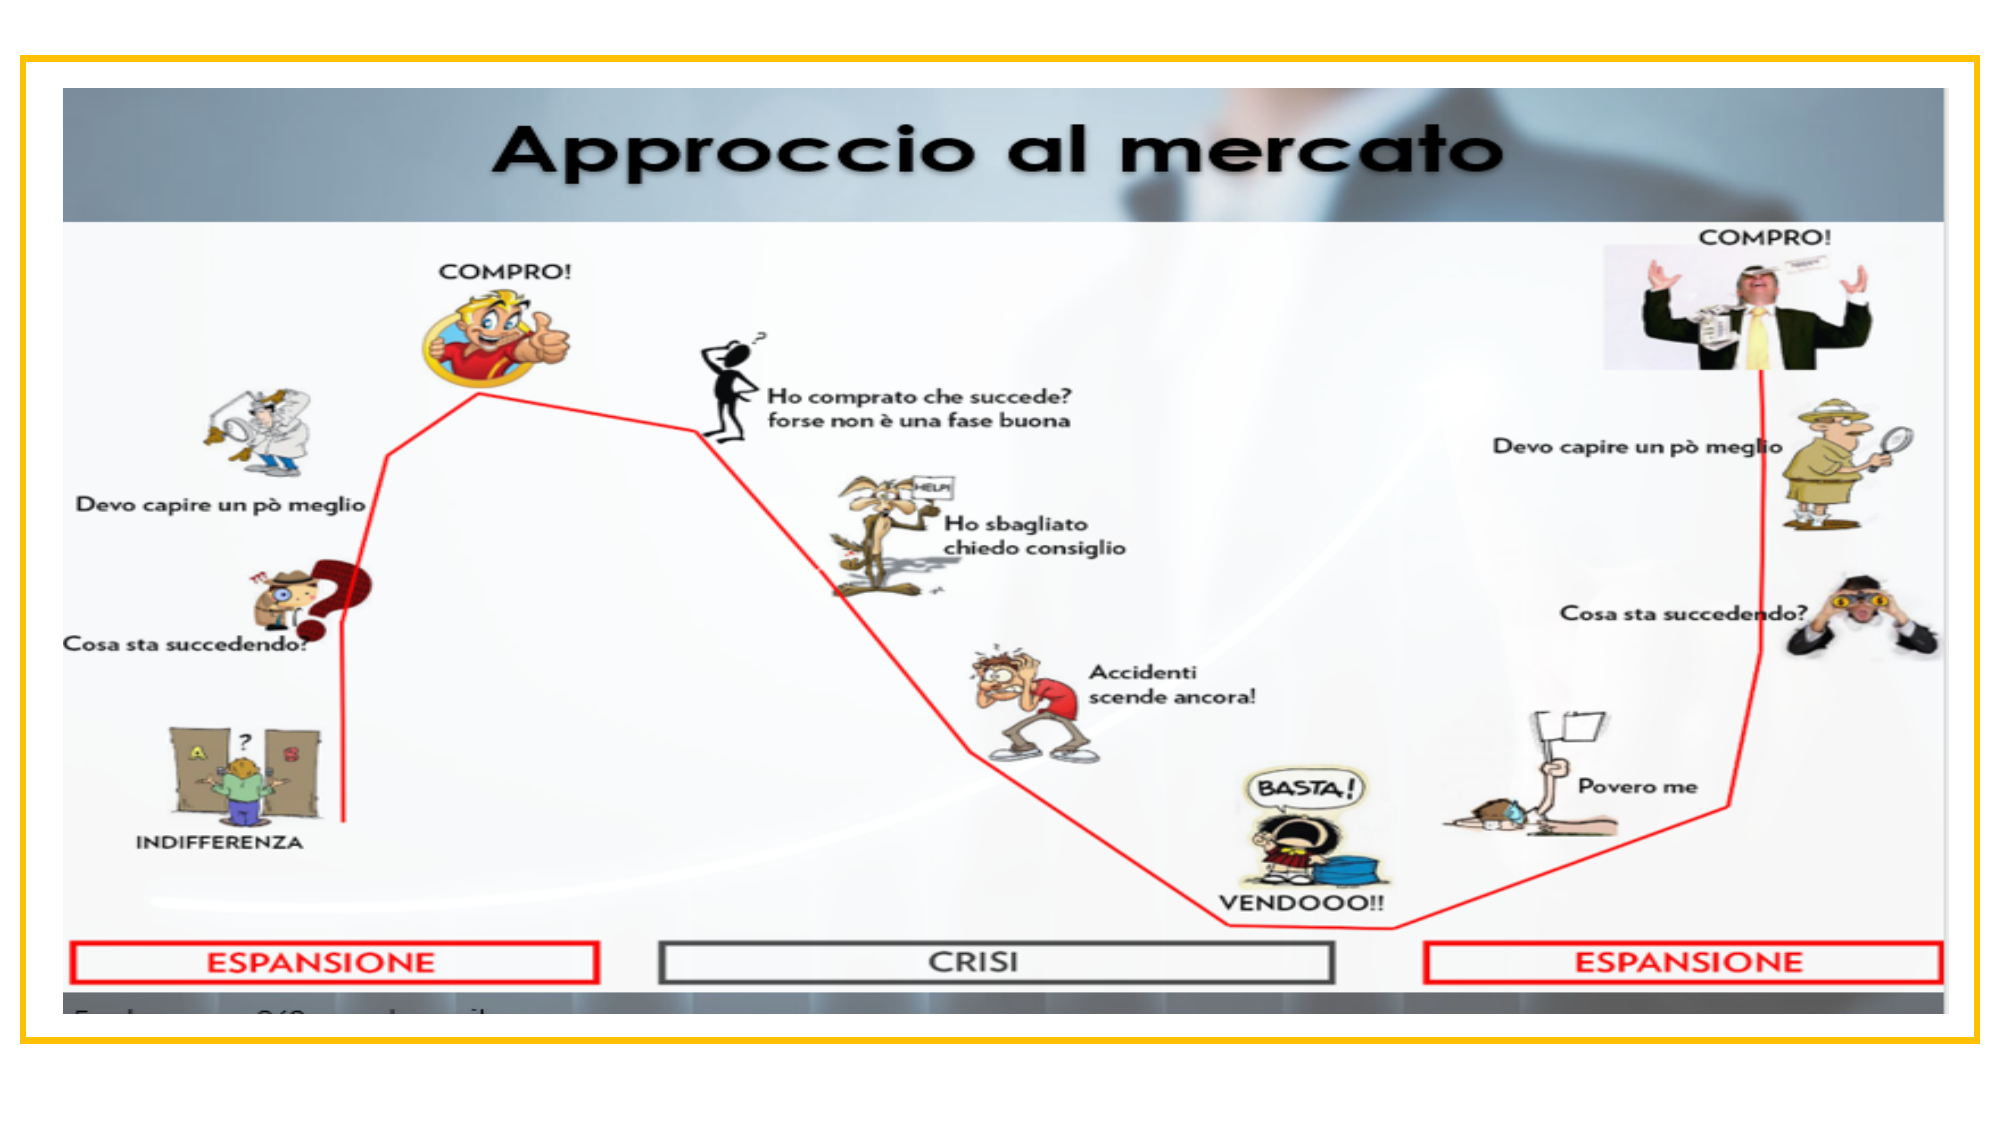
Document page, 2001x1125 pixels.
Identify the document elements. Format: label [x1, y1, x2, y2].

text_box [22, 58, 1978, 1041]
picture [63, 88, 1949, 1014]
